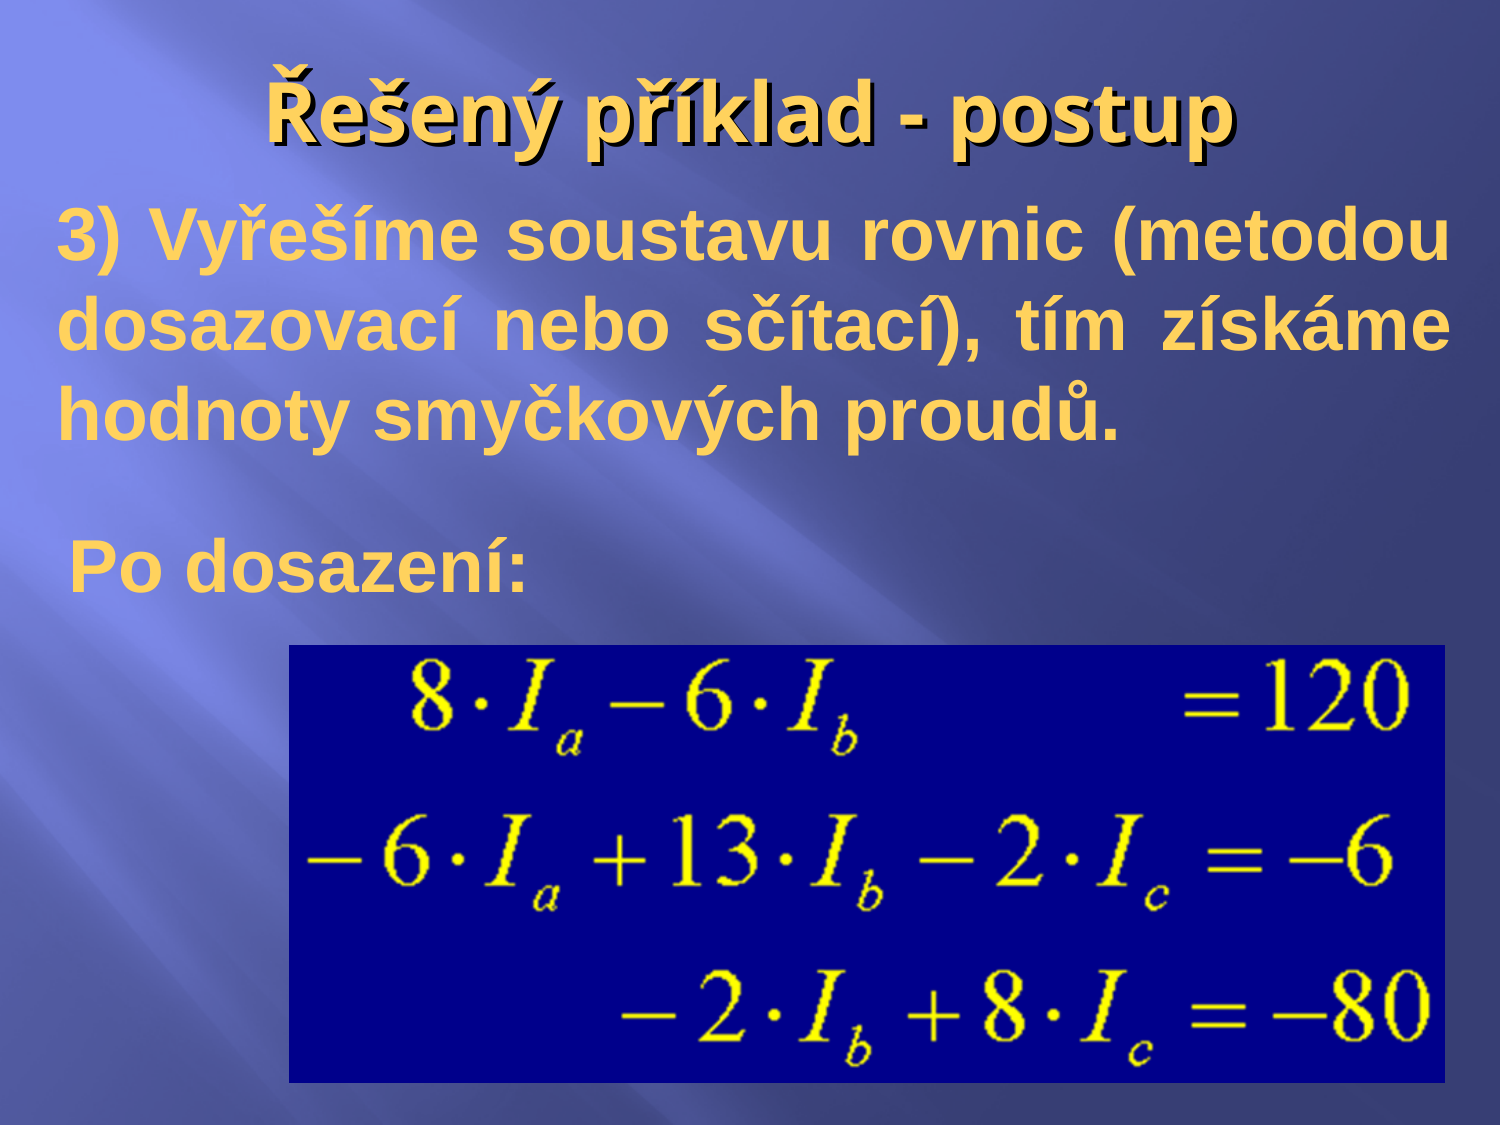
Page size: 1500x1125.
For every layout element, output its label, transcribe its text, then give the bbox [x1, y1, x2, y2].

title Řešený příklad - postup [75, 45, 1426, 172]
text_box Po dosazení: [53, 503, 644, 622]
picture [289, 645, 1445, 1083]
text_box 3) Vyřešíme soustavu rovnic (metodou dosazovací nebo sčítací), tím získáme hodnoty smyčkových proudů. [41, 172, 1471, 469]
